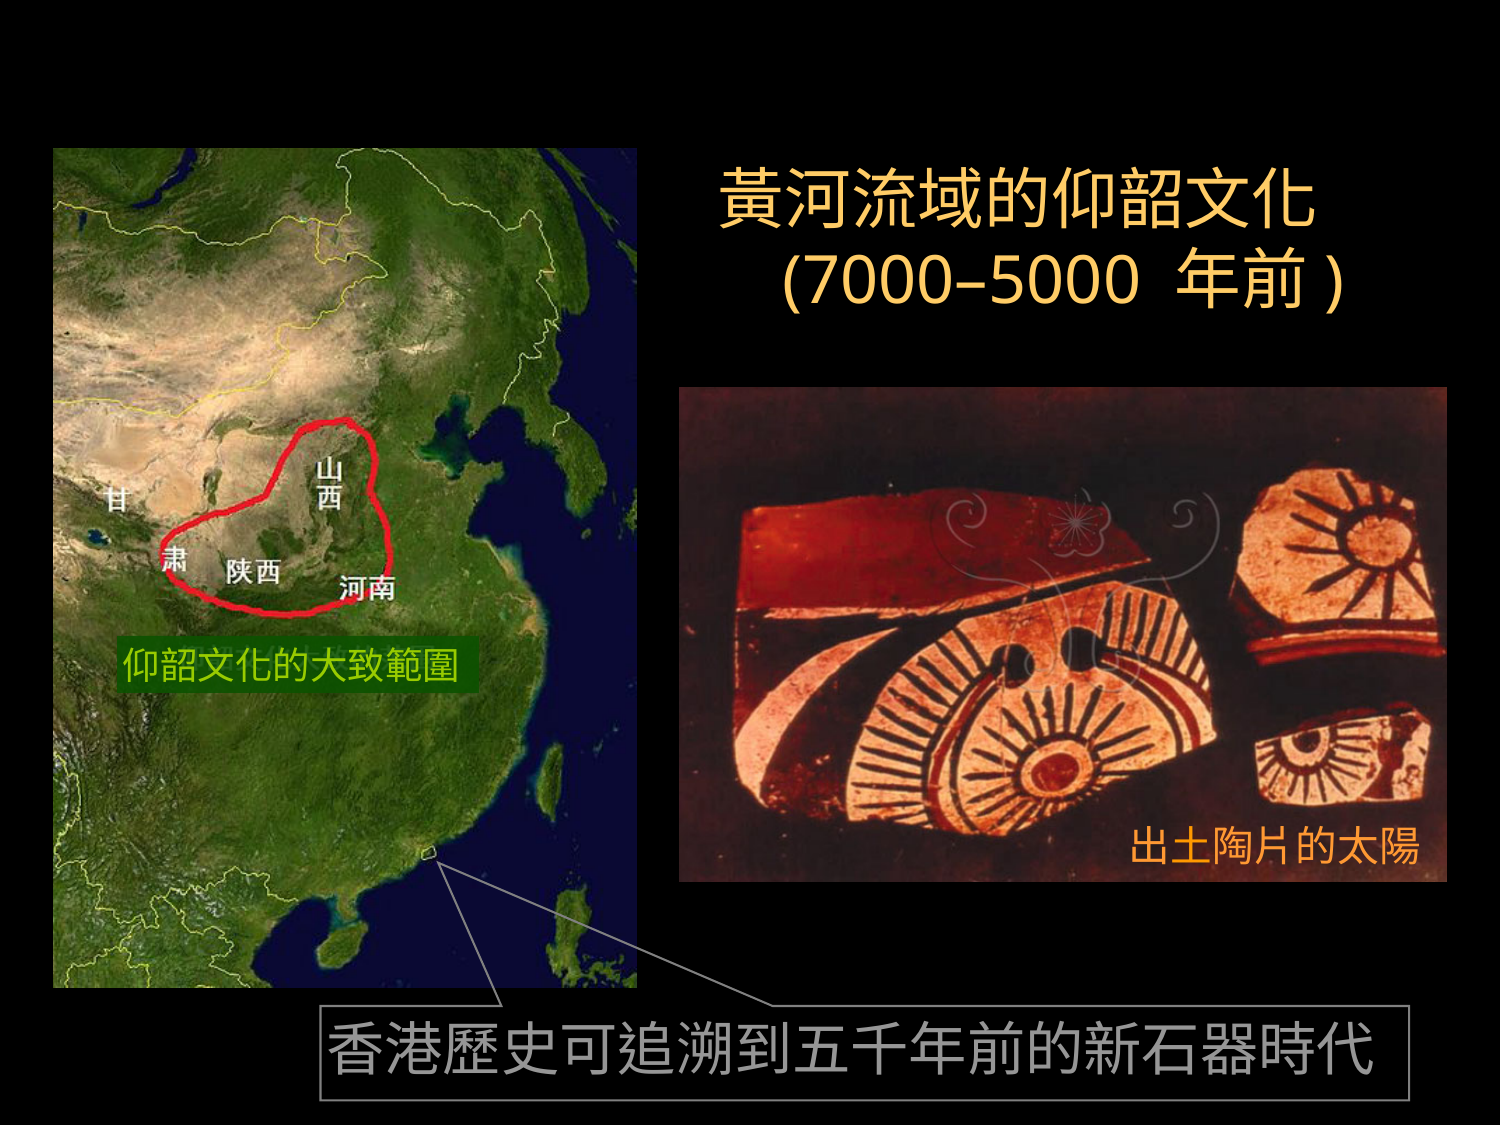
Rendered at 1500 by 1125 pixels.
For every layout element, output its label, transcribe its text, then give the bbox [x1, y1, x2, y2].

text_box 香港歷史可追溯到五千年前的新石器時代 [320, 862, 1410, 1101]
text_box 仰韶文化的大致範圍 [117, 635, 479, 693]
text_box 出土陶片的太陽 [1122, 814, 1437, 877]
text_box 黃河流域的仰韶文化 (7000–5000 年前) [702, 148, 1424, 325]
chart [53, 148, 637, 988]
picture [679, 387, 1447, 882]
